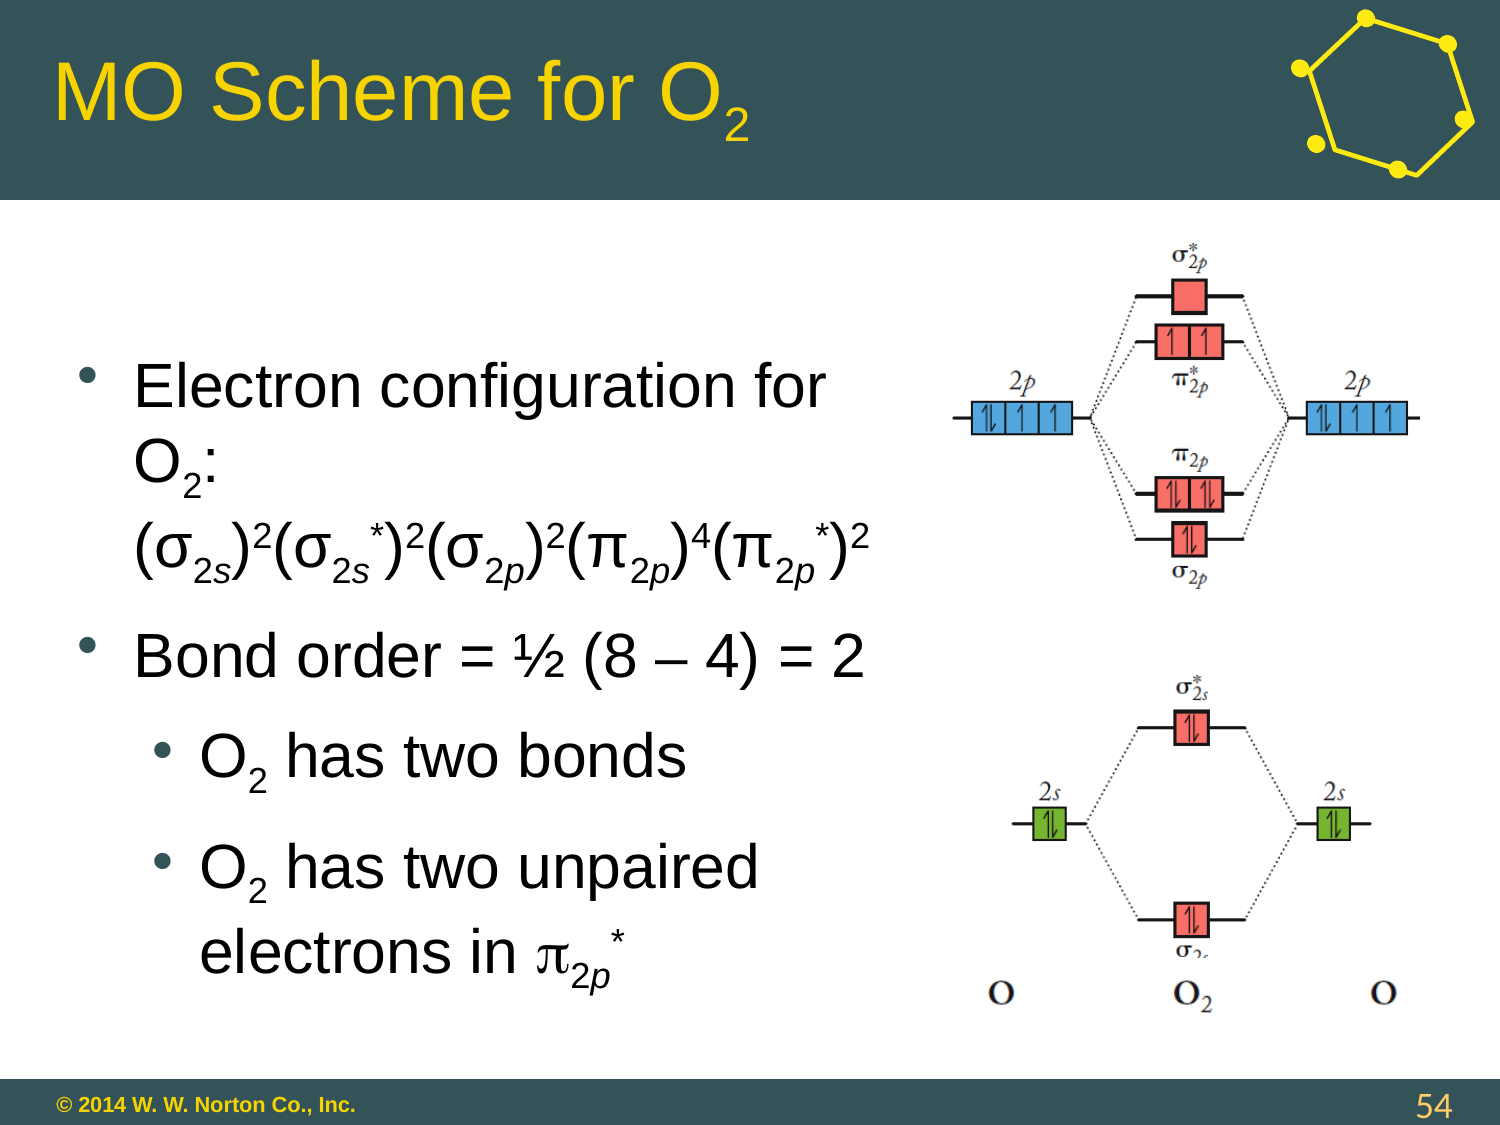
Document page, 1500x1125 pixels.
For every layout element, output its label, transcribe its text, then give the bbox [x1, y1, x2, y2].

list Electron configuration for O2: (σ2s)2(σ2s*)2(σ2p)2(π2p)4(π2p*)2 Bond order = ½ (8 – 4) = 2 O2 has two bonds O2 has two unpaired electrons in 2p* [62, 337, 938, 950]
title MO Scheme for O2 [37, 0, 1313, 188]
picture [962, 675, 1414, 1025]
picture [949, 243, 1420, 595]
slide_number <number> [1400, 1073, 1475, 1125]
